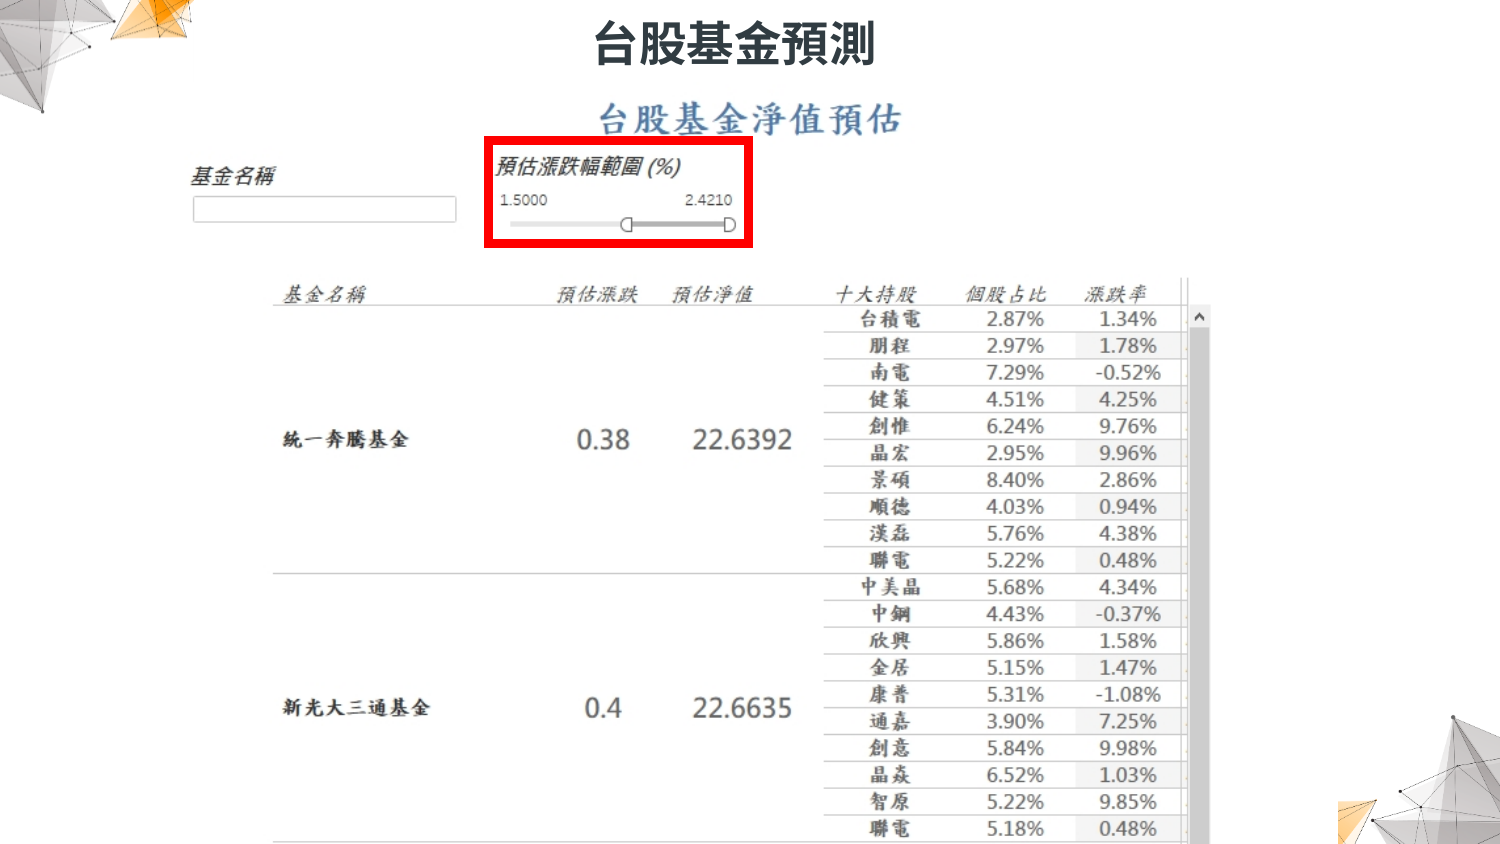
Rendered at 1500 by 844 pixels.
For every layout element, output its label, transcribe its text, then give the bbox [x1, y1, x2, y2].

picture [0, 0, 1500, 844]
text_box 台股基金預測 [467, 13, 1002, 71]
